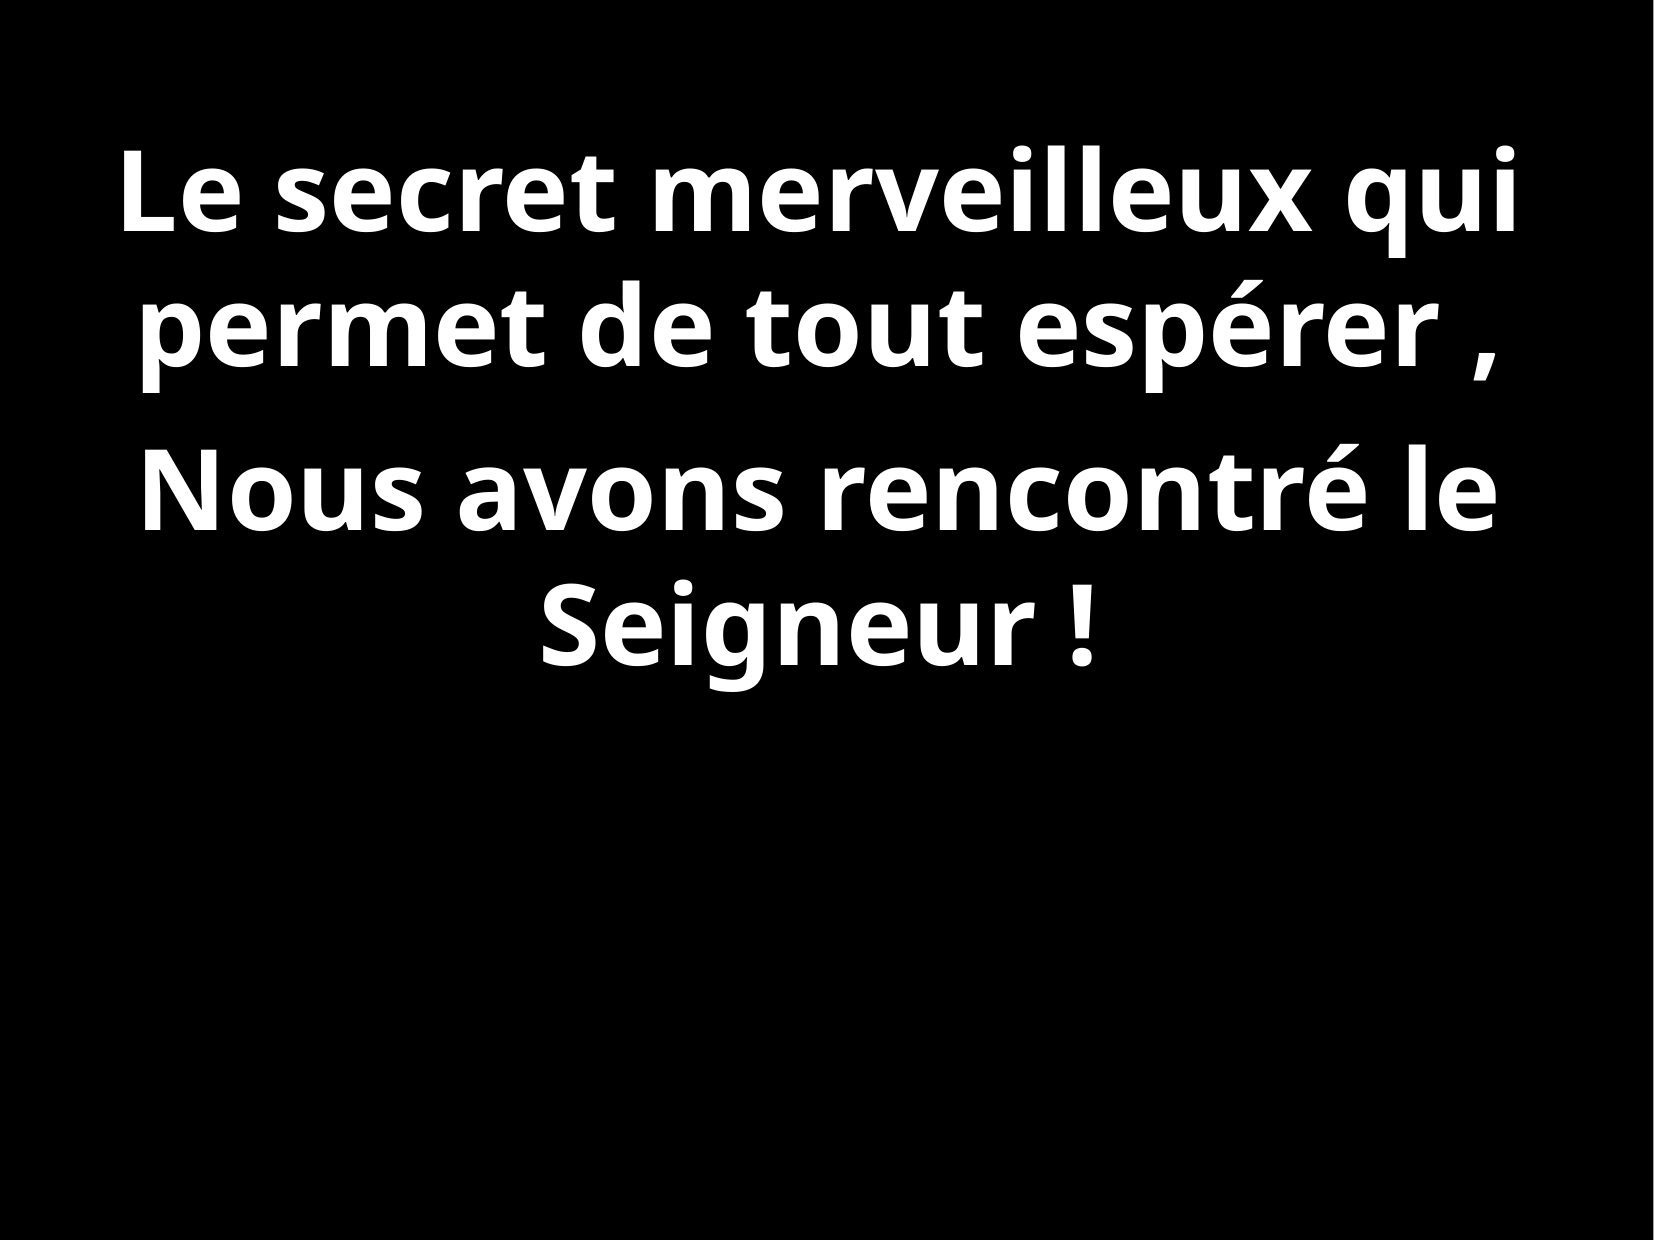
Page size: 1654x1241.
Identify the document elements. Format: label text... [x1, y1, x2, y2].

list Le secret merveilleux qui permet de tout espérer , Nous avons rencontré le Seigneur ! [88, 111, 1550, 1146]
